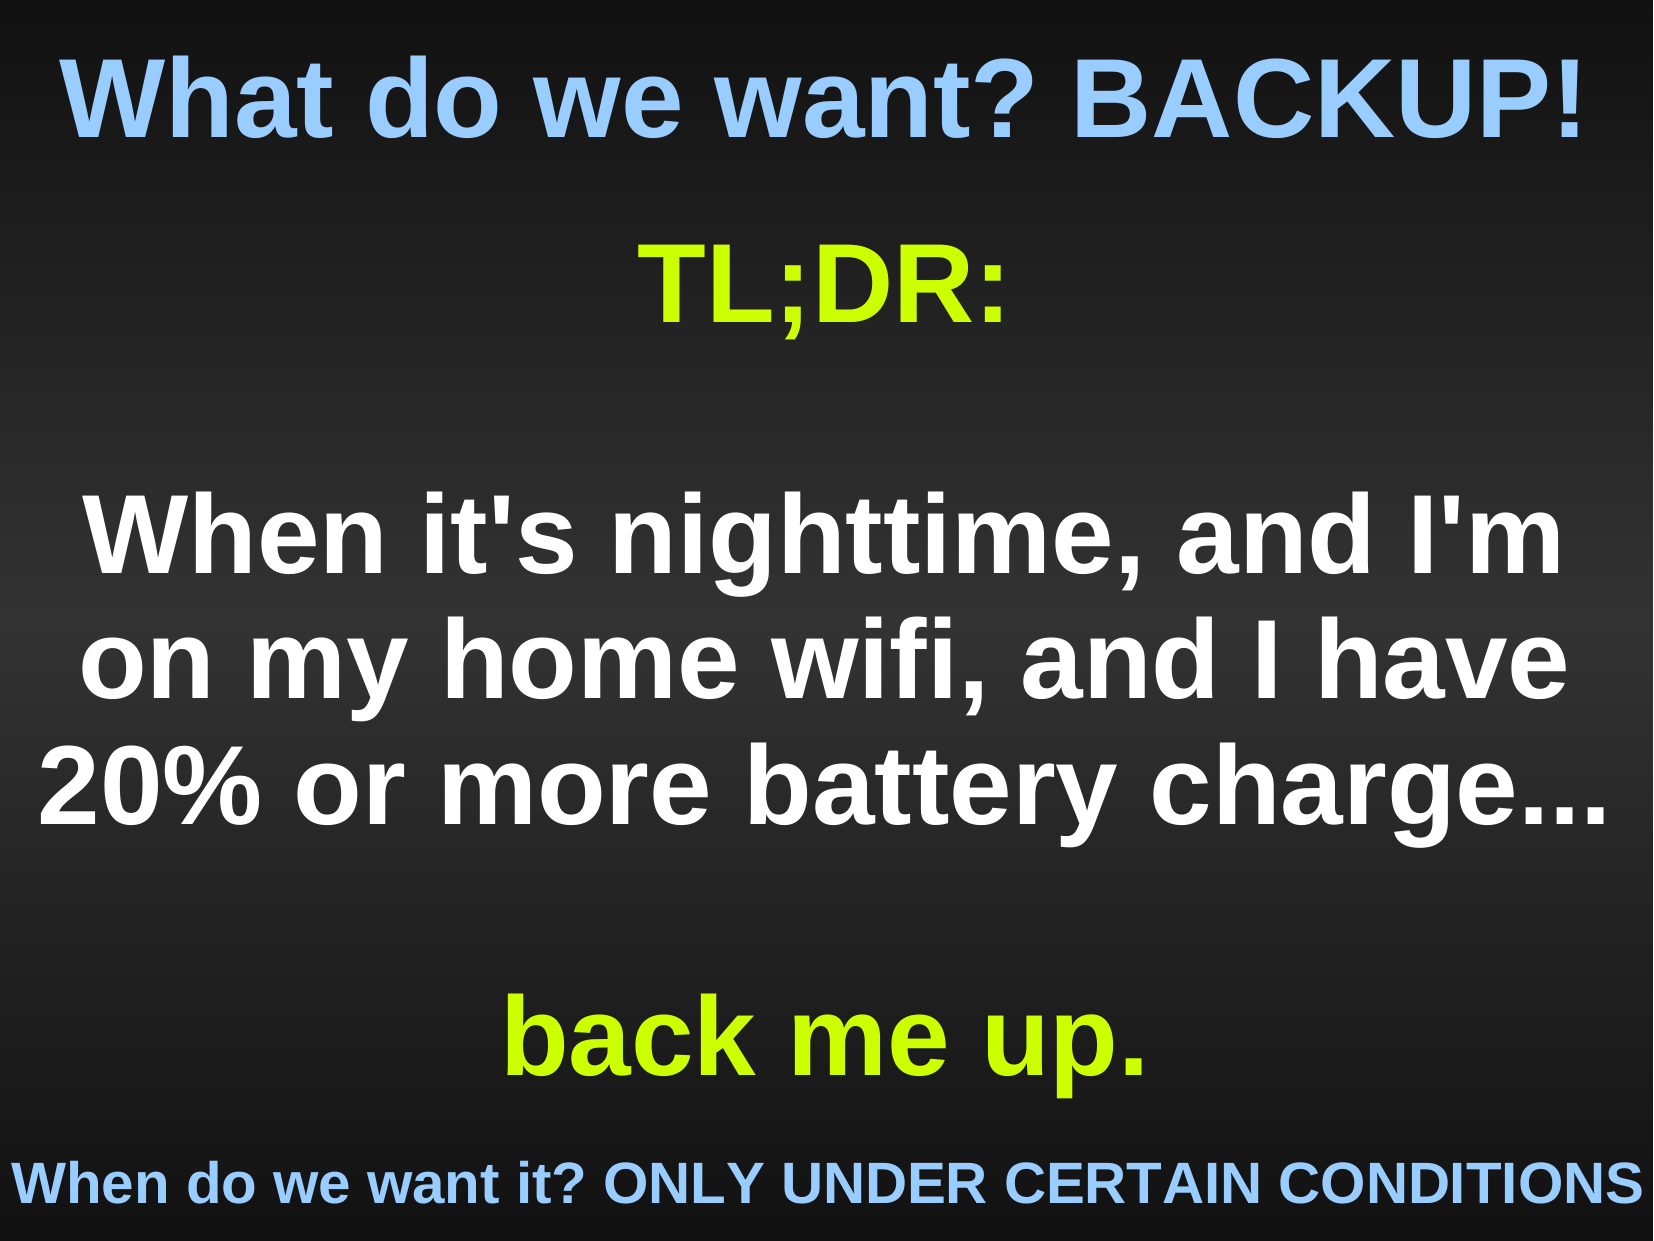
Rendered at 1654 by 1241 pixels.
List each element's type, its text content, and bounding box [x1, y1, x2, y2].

title When do we want it? ONLY UNDER CERTAIN CONDITIONS [3, 1125, 1653, 1241]
title What do we want? BACKUP! [0, 2, 1651, 195]
title TL;DR: When it's nighttime, and I'm on my home wifi, and I have 20% or more battery charge... back me up. [0, 195, 1651, 1126]
